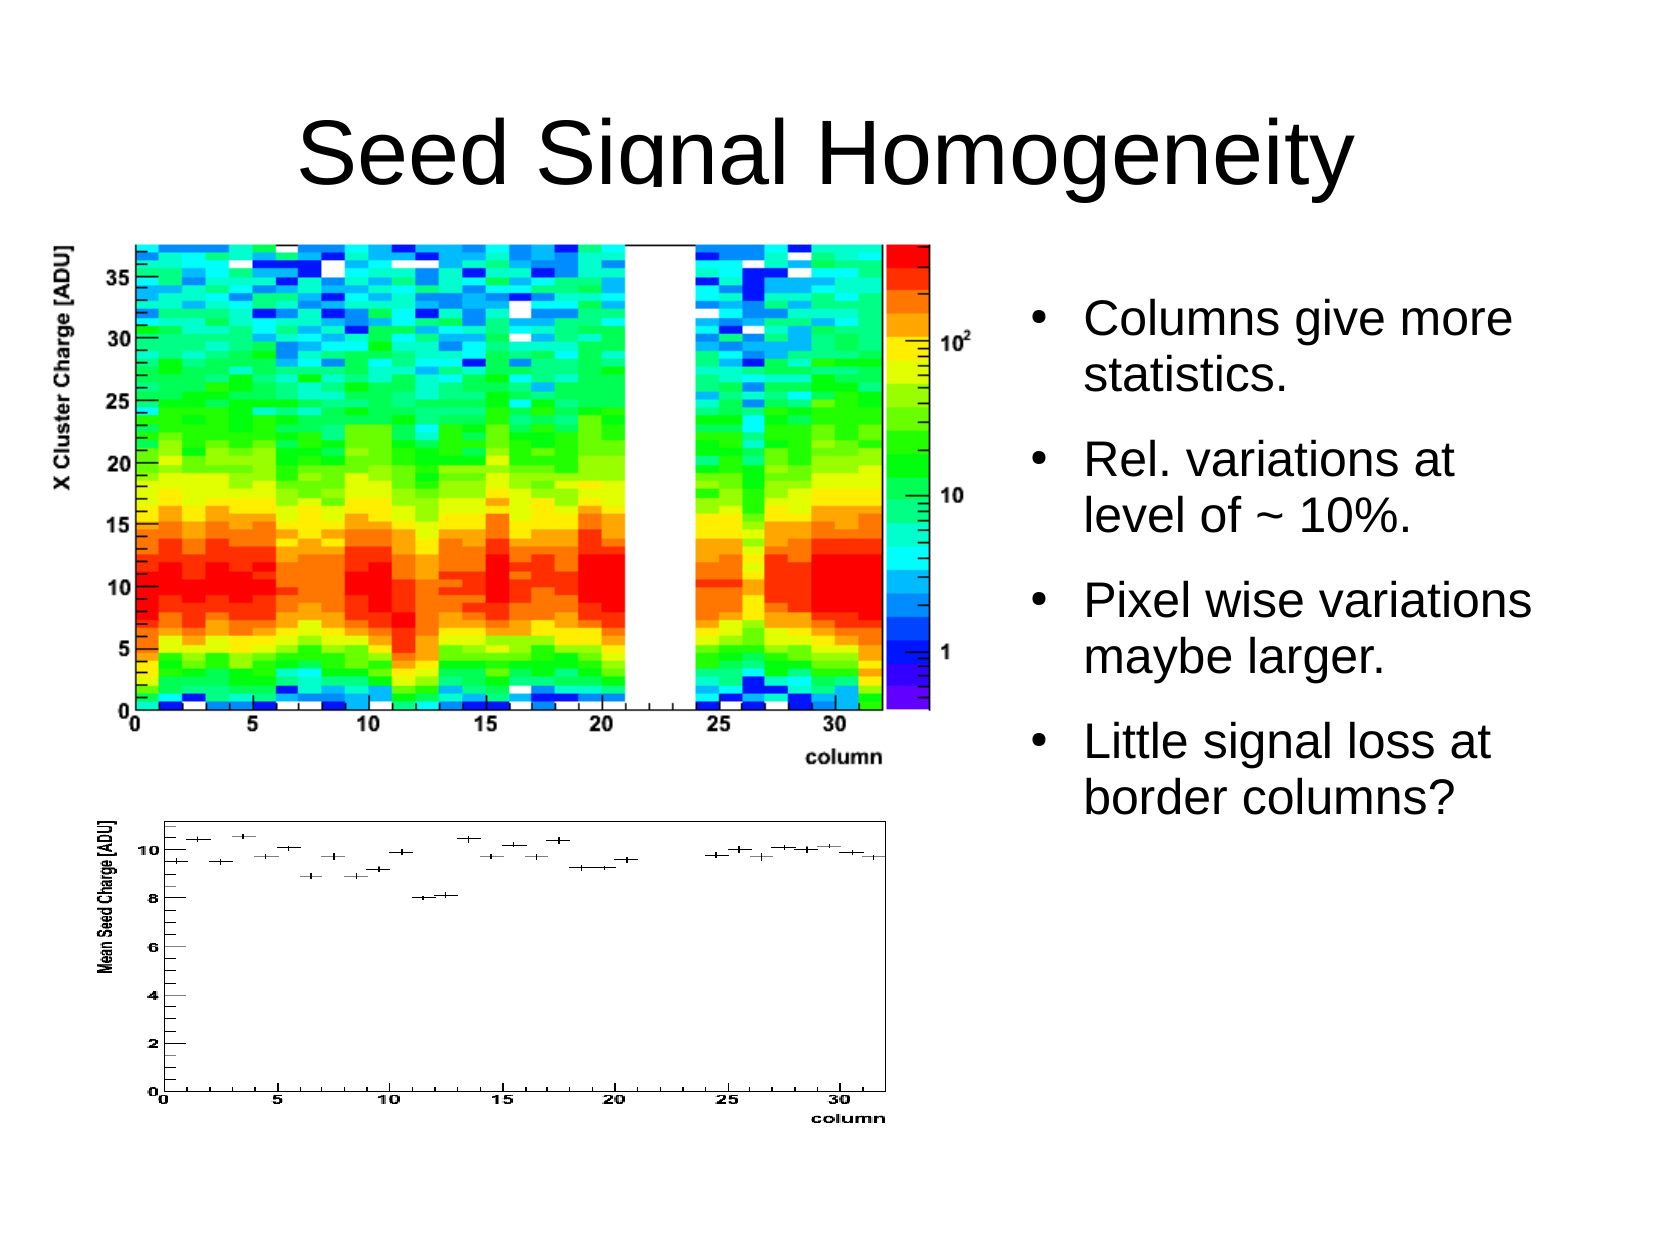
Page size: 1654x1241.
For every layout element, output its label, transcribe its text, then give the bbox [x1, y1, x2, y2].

list Columns give more statistics. Rel. variations at level of ~ 10%. Pixel wise variations maybe larger. Little signal loss at border columns? [1012, 290, 1571, 938]
title Seed Signal Homogeneity [82, 49, 1571, 257]
picture [43, 187, 976, 769]
picture [75, 787, 976, 1126]
